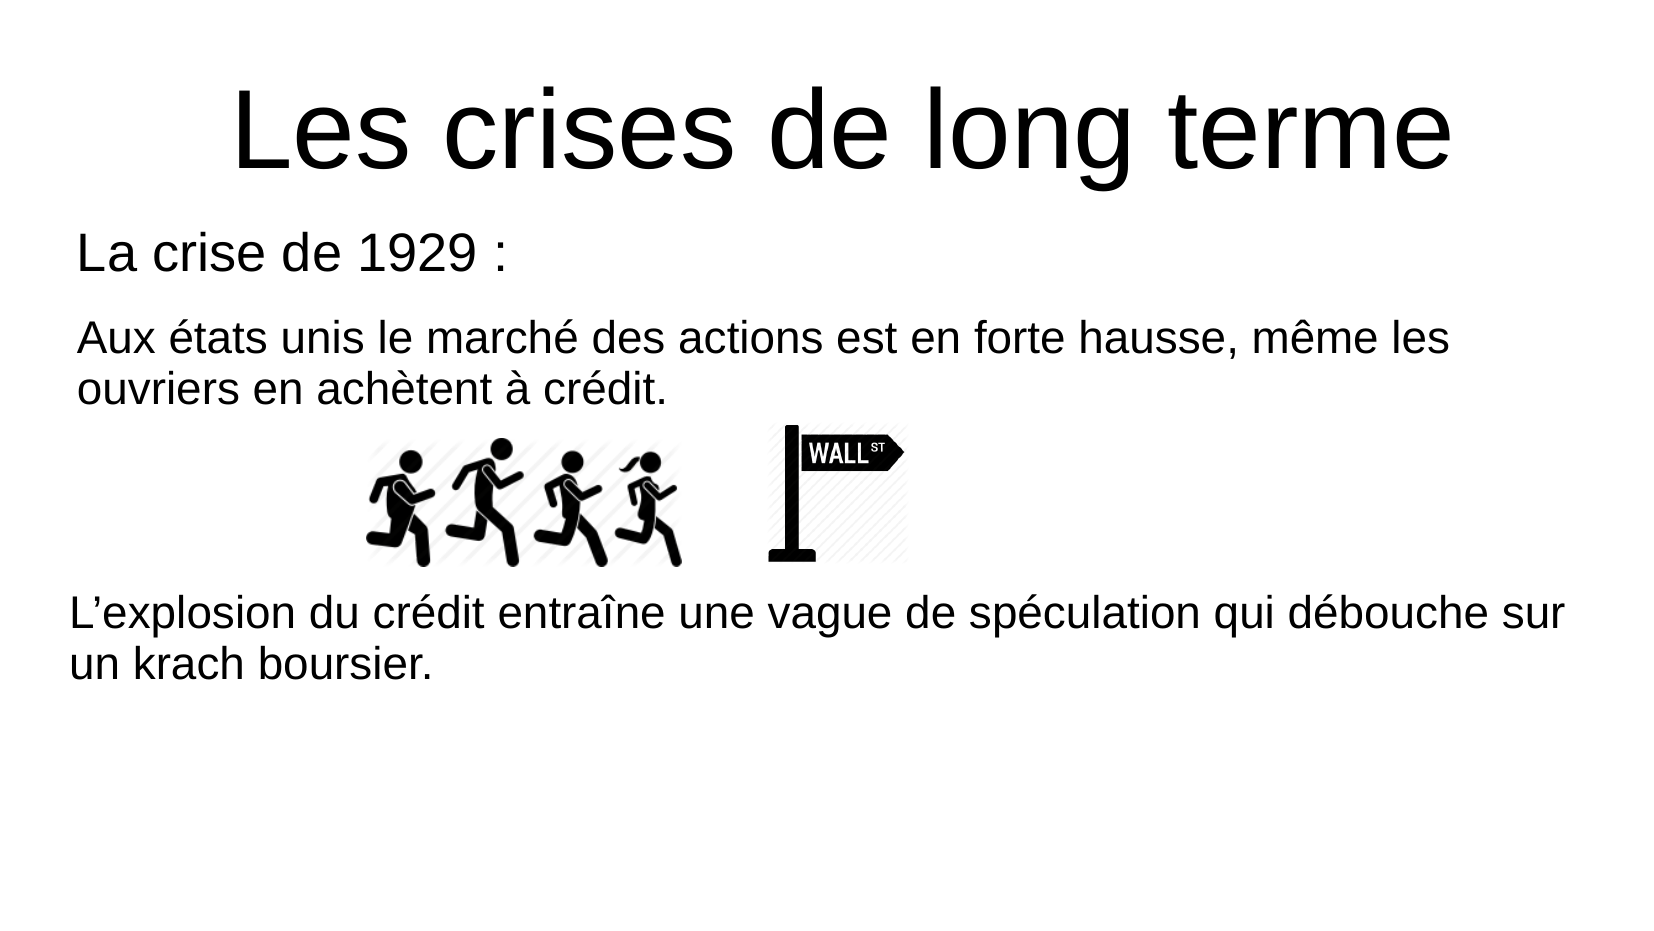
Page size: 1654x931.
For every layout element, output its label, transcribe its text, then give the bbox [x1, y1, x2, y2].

title Les crises de long terme [98, 51, 1587, 207]
picture [366, 438, 682, 567]
text_box La crise de 1929 : [62, 214, 547, 305]
text_box Aux états unis le marché des actions est en forte hausse, même les ouvriers en achètent à crédit. [62, 304, 1601, 436]
text_box L’explosion du crédit entraîne une vague de spéculation qui débouche sur un krach boursier. [54, 579, 1614, 709]
picture [766, 421, 909, 565]
